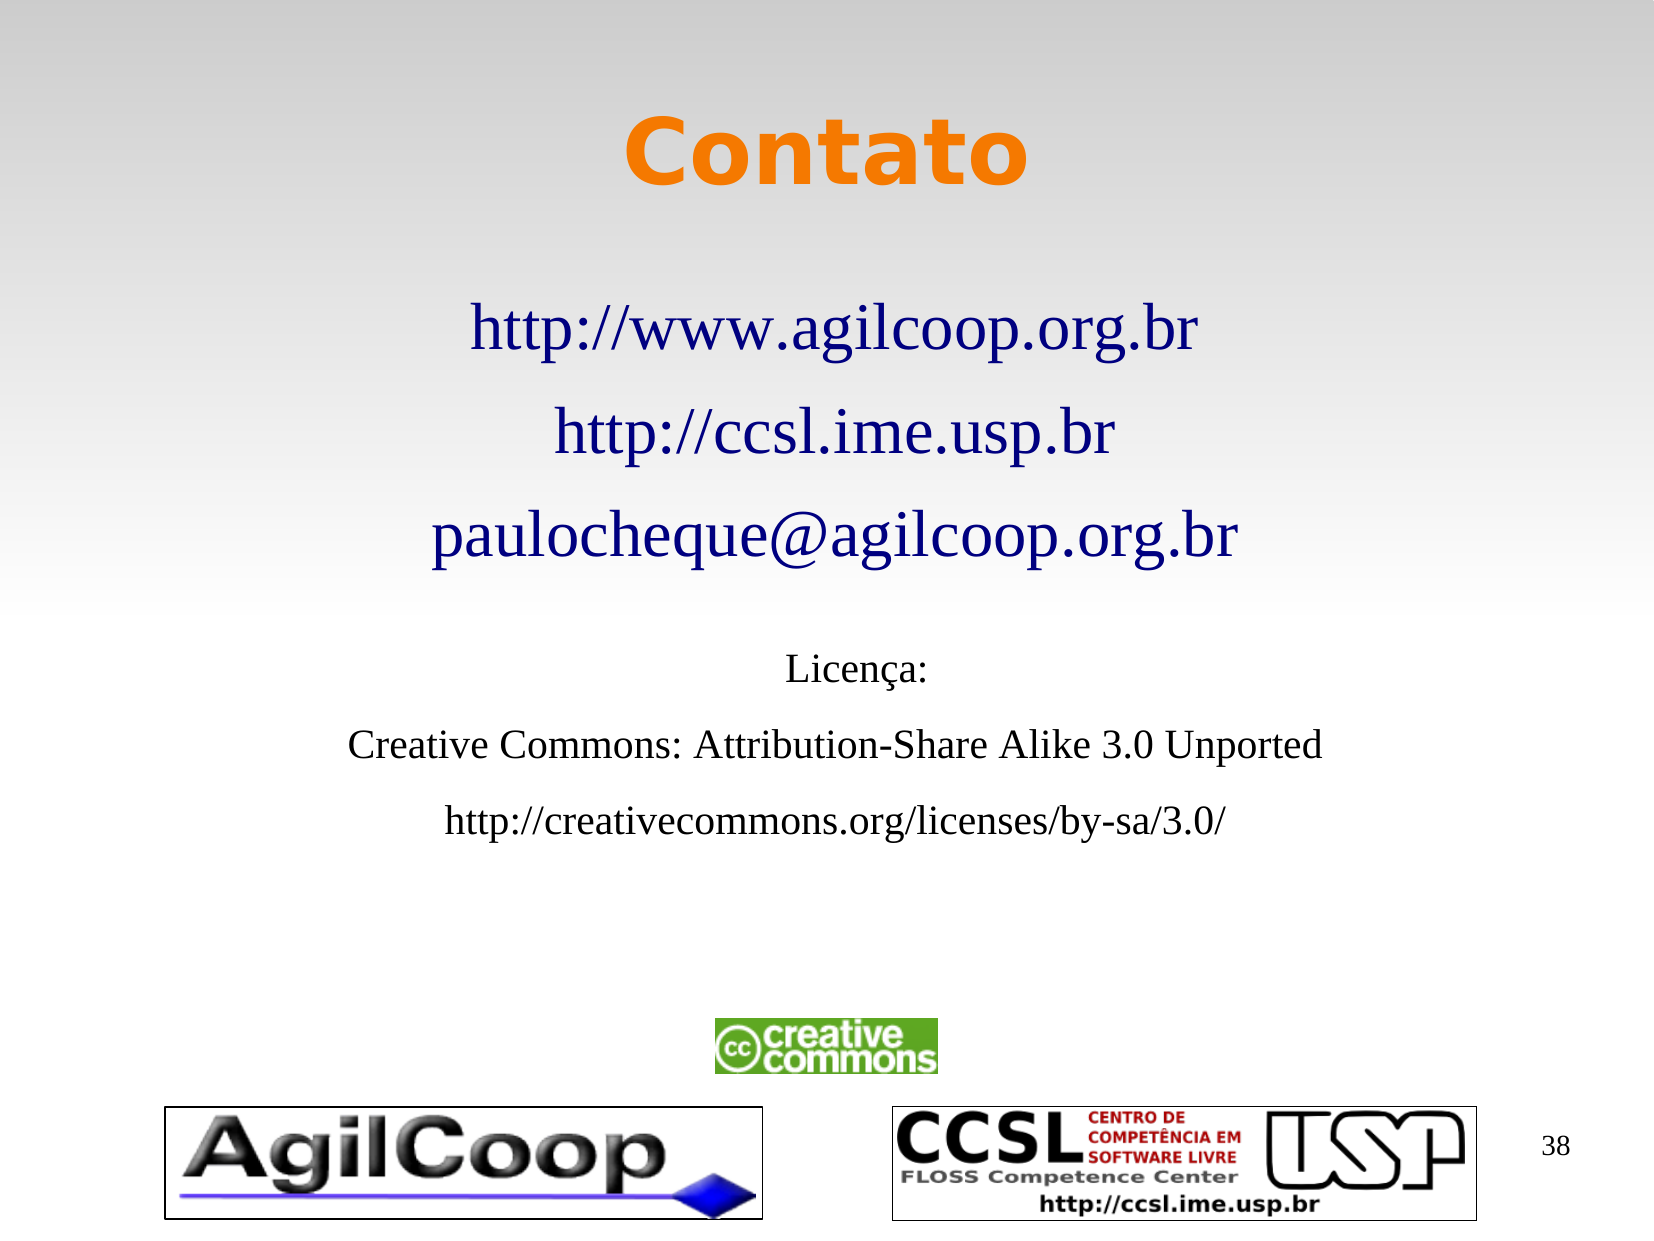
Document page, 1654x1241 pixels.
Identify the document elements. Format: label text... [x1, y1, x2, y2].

picture [715, 1018, 938, 1074]
text_box [892, 1106, 897, 1221]
list http://www.agilcoop.org.br http://ccsl.ime.usp.br paulocheque@agilcoop.org.br Licença: Creative Commons: Attribution-Share Alike 3.0 Unported http://creativecommons.org/licenses/by-sa/3.0/ [82, 290, 1571, 1094]
picture [897, 1106, 1465, 1221]
picture [178, 1111, 756, 1219]
title Contato [82, 49, 1571, 257]
text_box [1465, 1106, 1477, 1221]
text_box [163, 1106, 763, 1219]
